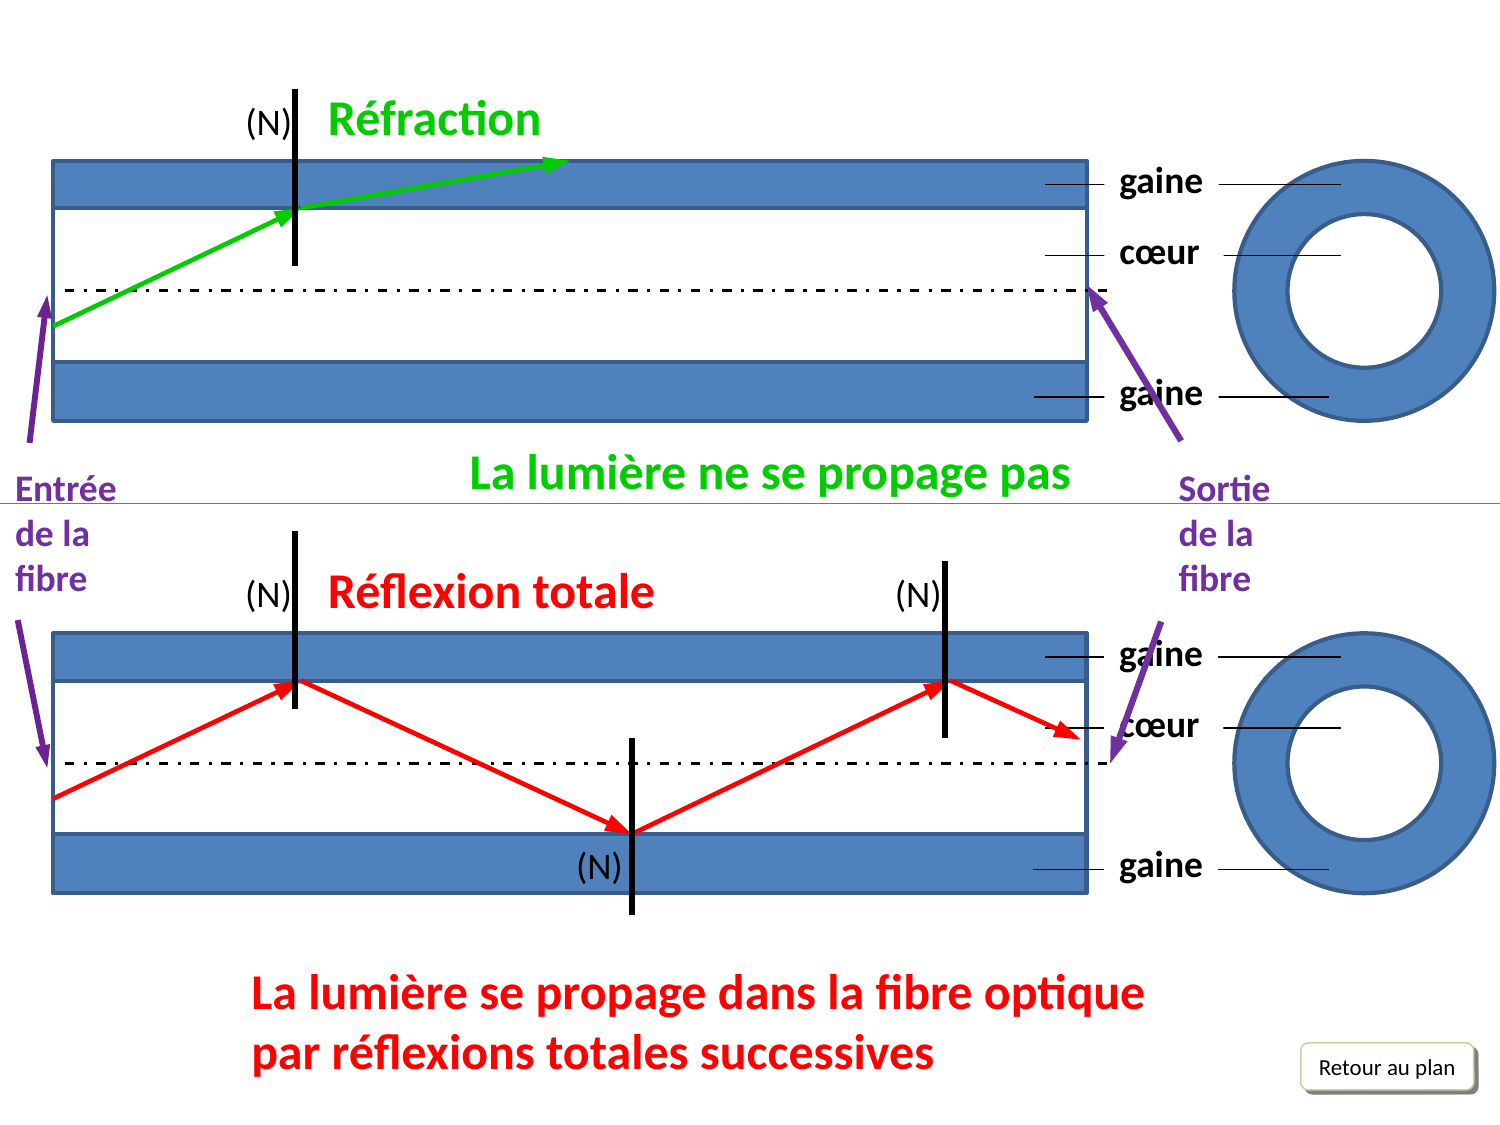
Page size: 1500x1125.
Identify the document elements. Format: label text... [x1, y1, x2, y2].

text_box cœur [1120, 692, 1224, 753]
text_box gaine [1144, 621, 1219, 682]
text_box [53, 161, 292, 323]
text_box Retour au plan [1300, 1042, 1474, 1090]
text_box [638, 683, 1087, 893]
text_box [53, 161, 1087, 421]
text_box (N) [948, 562, 958, 623]
text_box cœur [1104, 692, 1132, 753]
text_box Réfraction [312, 78, 558, 154]
text_box (N) [879, 562, 942, 623]
text_box gaine [1137, 360, 1219, 421]
text_box gaine [1104, 360, 1164, 421]
text_box (N) [230, 562, 292, 623]
text_box gaine [1104, 832, 1219, 893]
text_box [53, 683, 622, 893]
text_box La lumière ne se propage pas [454, 504, 1087, 508]
text_box [1234, 160, 1495, 421]
text_box Entrée de la fibre [0, 456, 167, 607]
text_box [53, 633, 292, 795]
text_box cœur [1104, 220, 1224, 281]
text_box [298, 633, 942, 830]
text_box gaine [1104, 621, 1157, 682]
text_box (N) [560, 834, 629, 895]
text_box gaine [1104, 148, 1219, 209]
text_box (N) [298, 90, 308, 151]
text_box [1234, 633, 1495, 894]
text_box La lumière se propage dans la fibre optique par réflexions totales successives [236, 952, 1211, 1088]
text_box [948, 633, 1087, 727]
text_box [298, 161, 543, 208]
text_box Réflexion totale [312, 550, 672, 626]
text_box (N) [230, 90, 292, 151]
text_box La lumière ne se propage pas [454, 432, 1087, 503]
text_box Sortie de la fibre [1163, 456, 1330, 607]
text_box (N) [298, 562, 308, 623]
